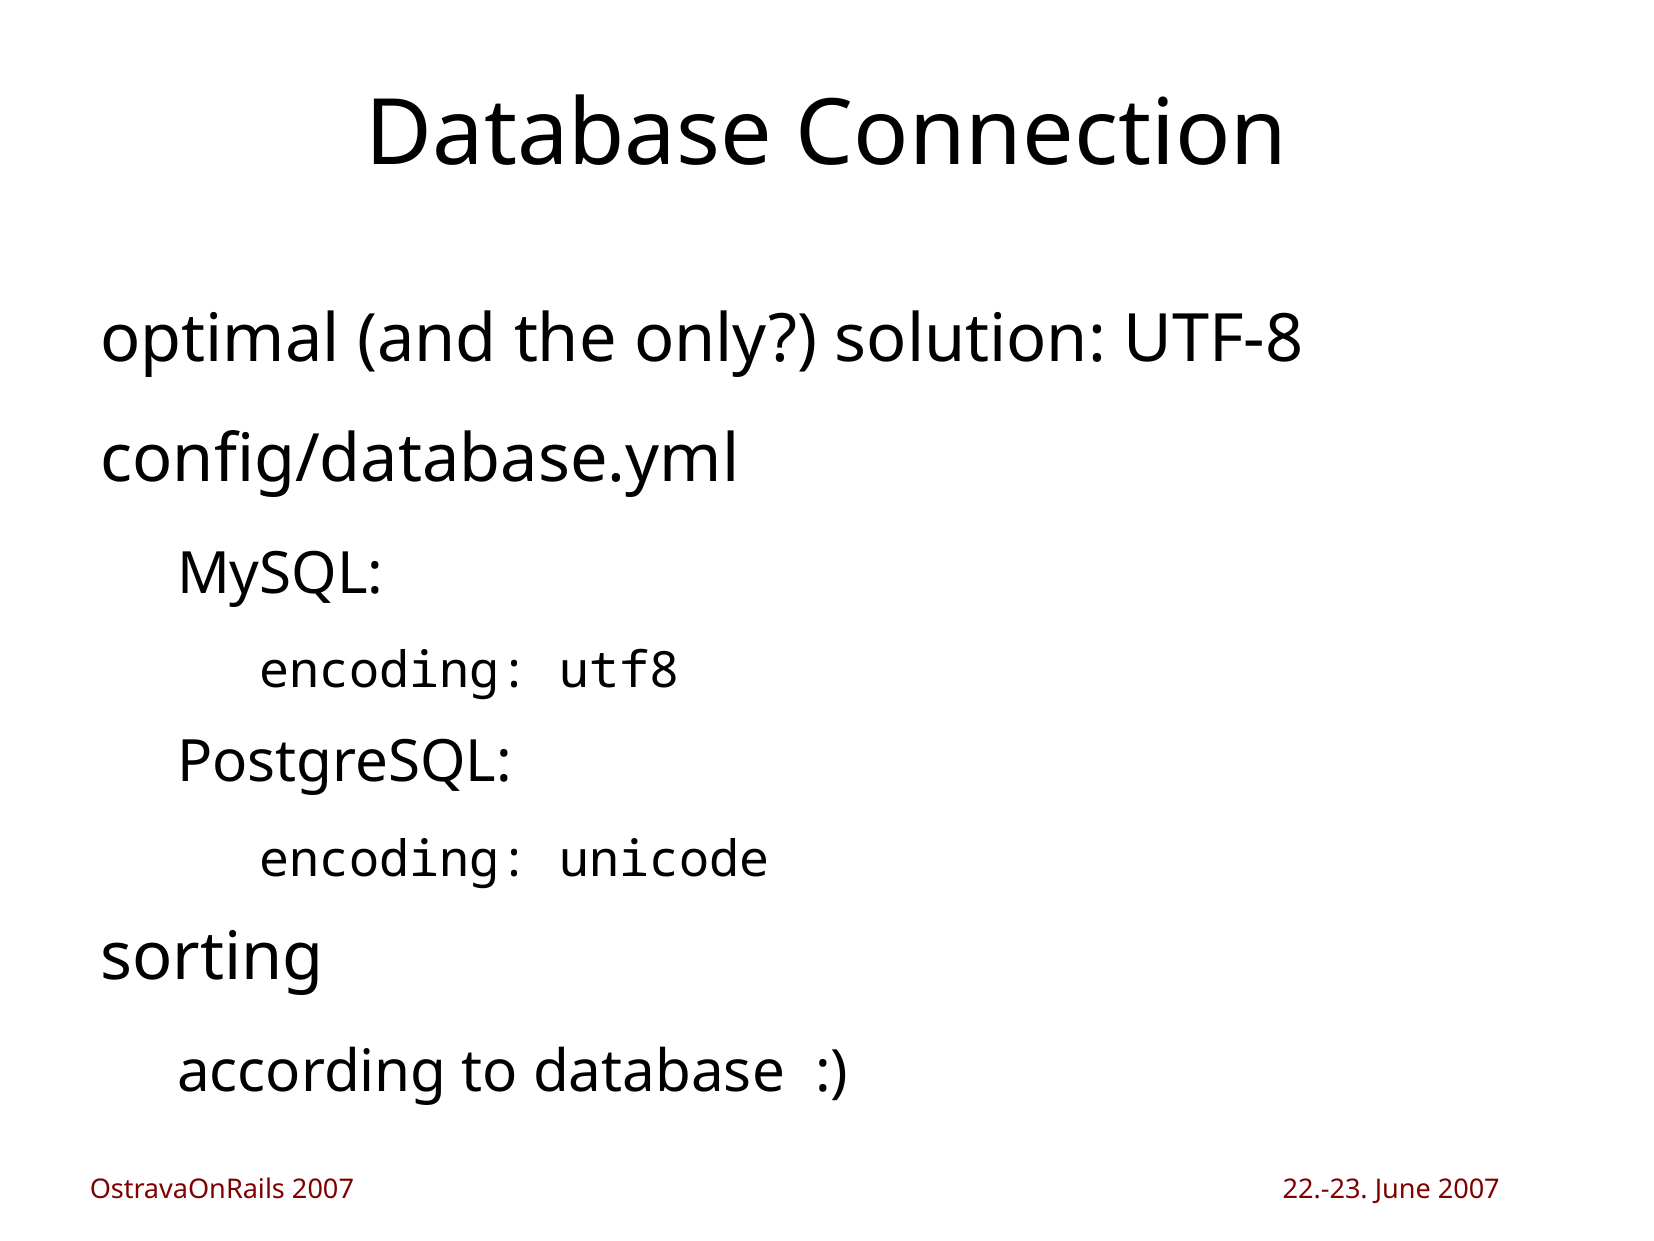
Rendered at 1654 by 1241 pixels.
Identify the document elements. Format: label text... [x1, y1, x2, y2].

title Database Connection [82, 25, 1571, 233]
list optimal (and the only?) solution: UTF-8 config/database.yml MySQL: encoding: utf8 PostgreSQL: encoding: unicode sorting according to database :) [82, 290, 1571, 1109]
